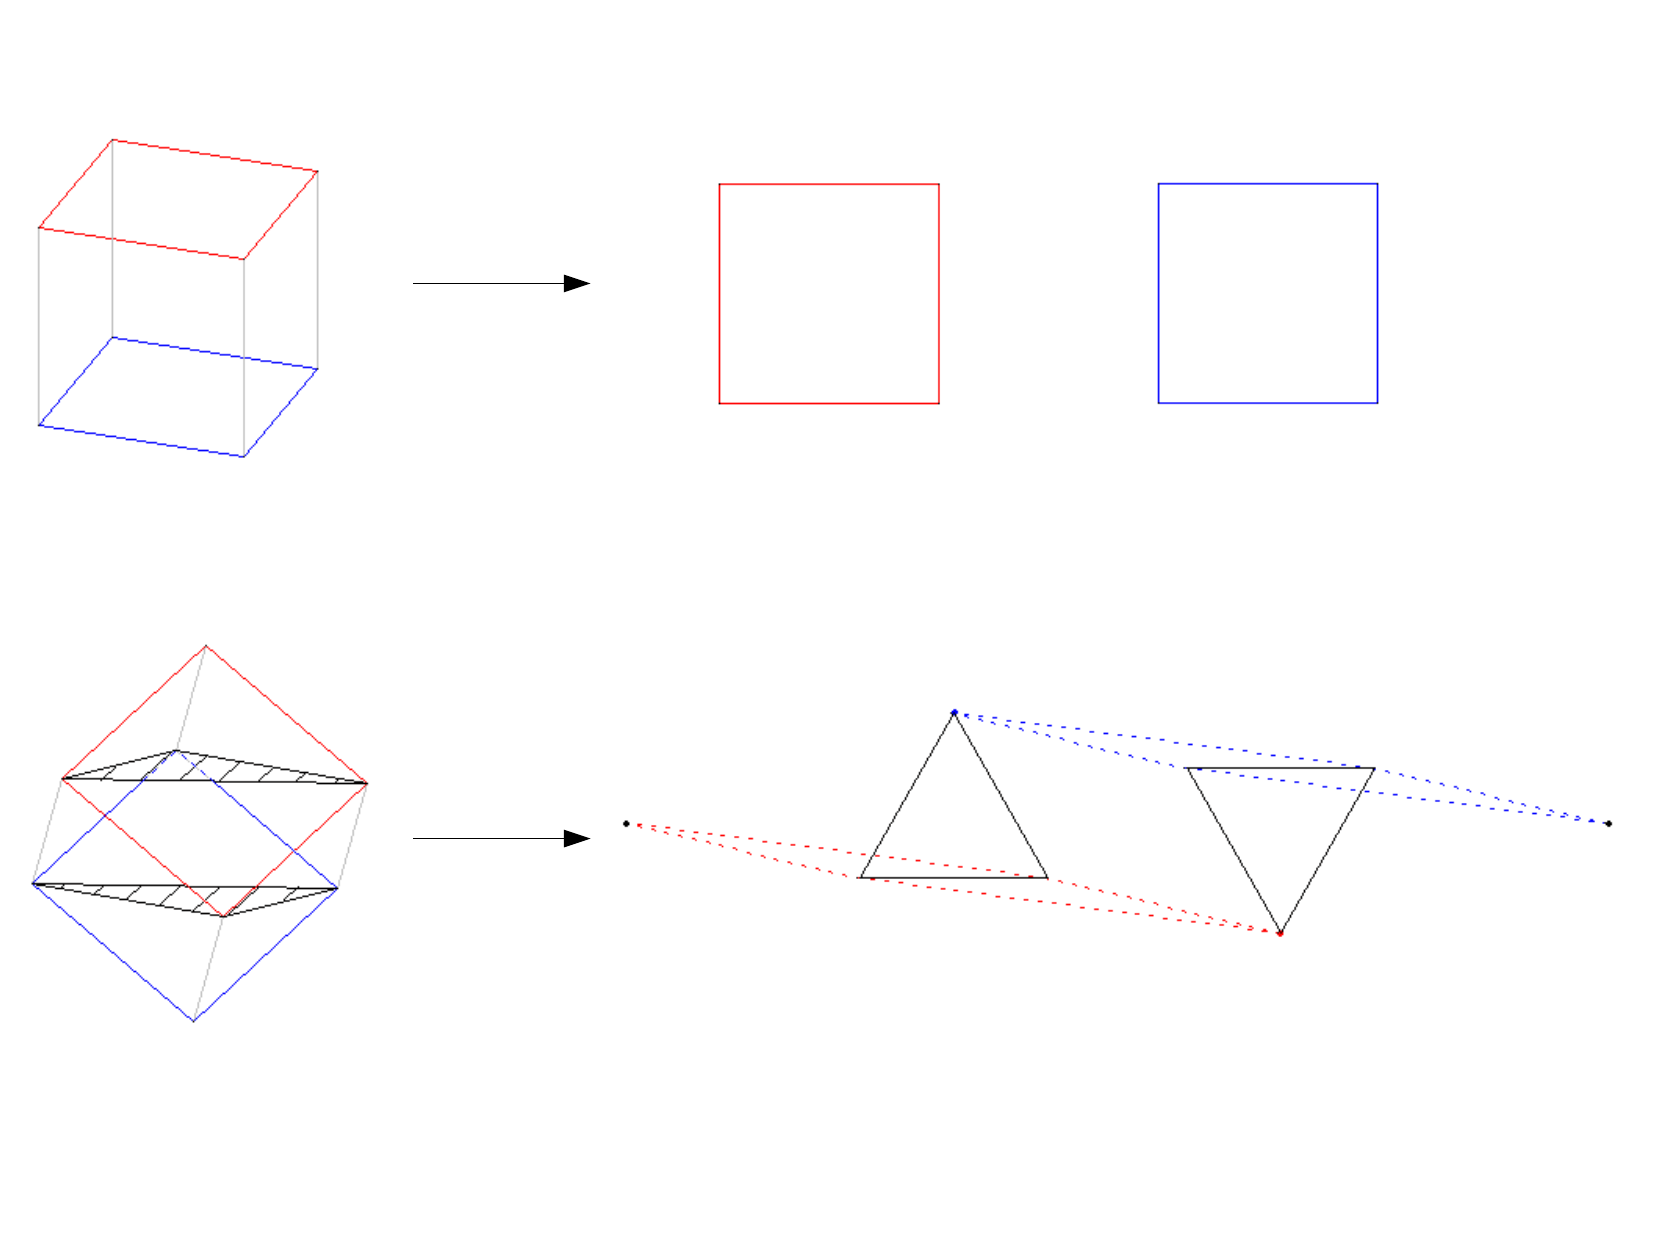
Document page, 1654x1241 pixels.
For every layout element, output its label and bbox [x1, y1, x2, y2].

picture [708, 168, 951, 414]
picture [21, 119, 325, 461]
picture [600, 700, 1631, 948]
picture [1155, 177, 1388, 412]
picture [13, 631, 384, 1029]
